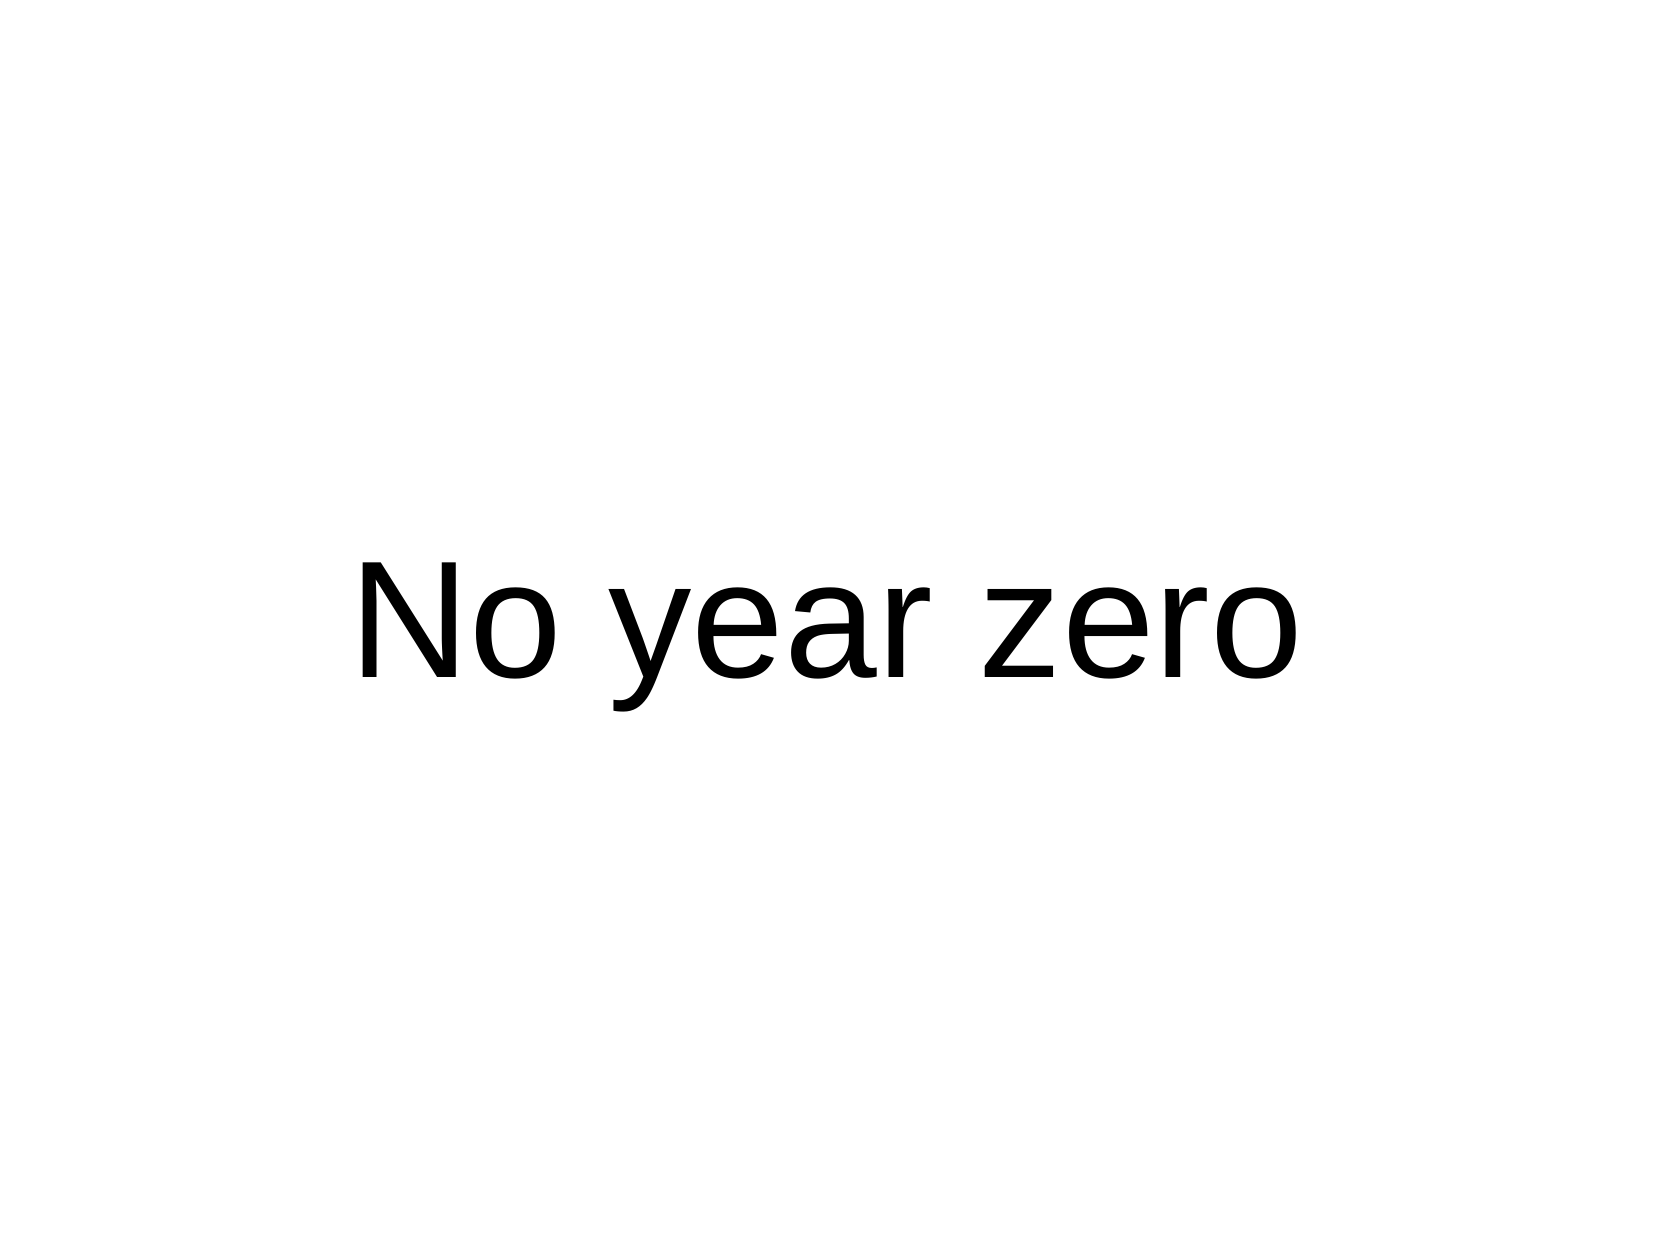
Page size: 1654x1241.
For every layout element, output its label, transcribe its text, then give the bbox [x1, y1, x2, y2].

title No year zero [0, 516, 1654, 724]
